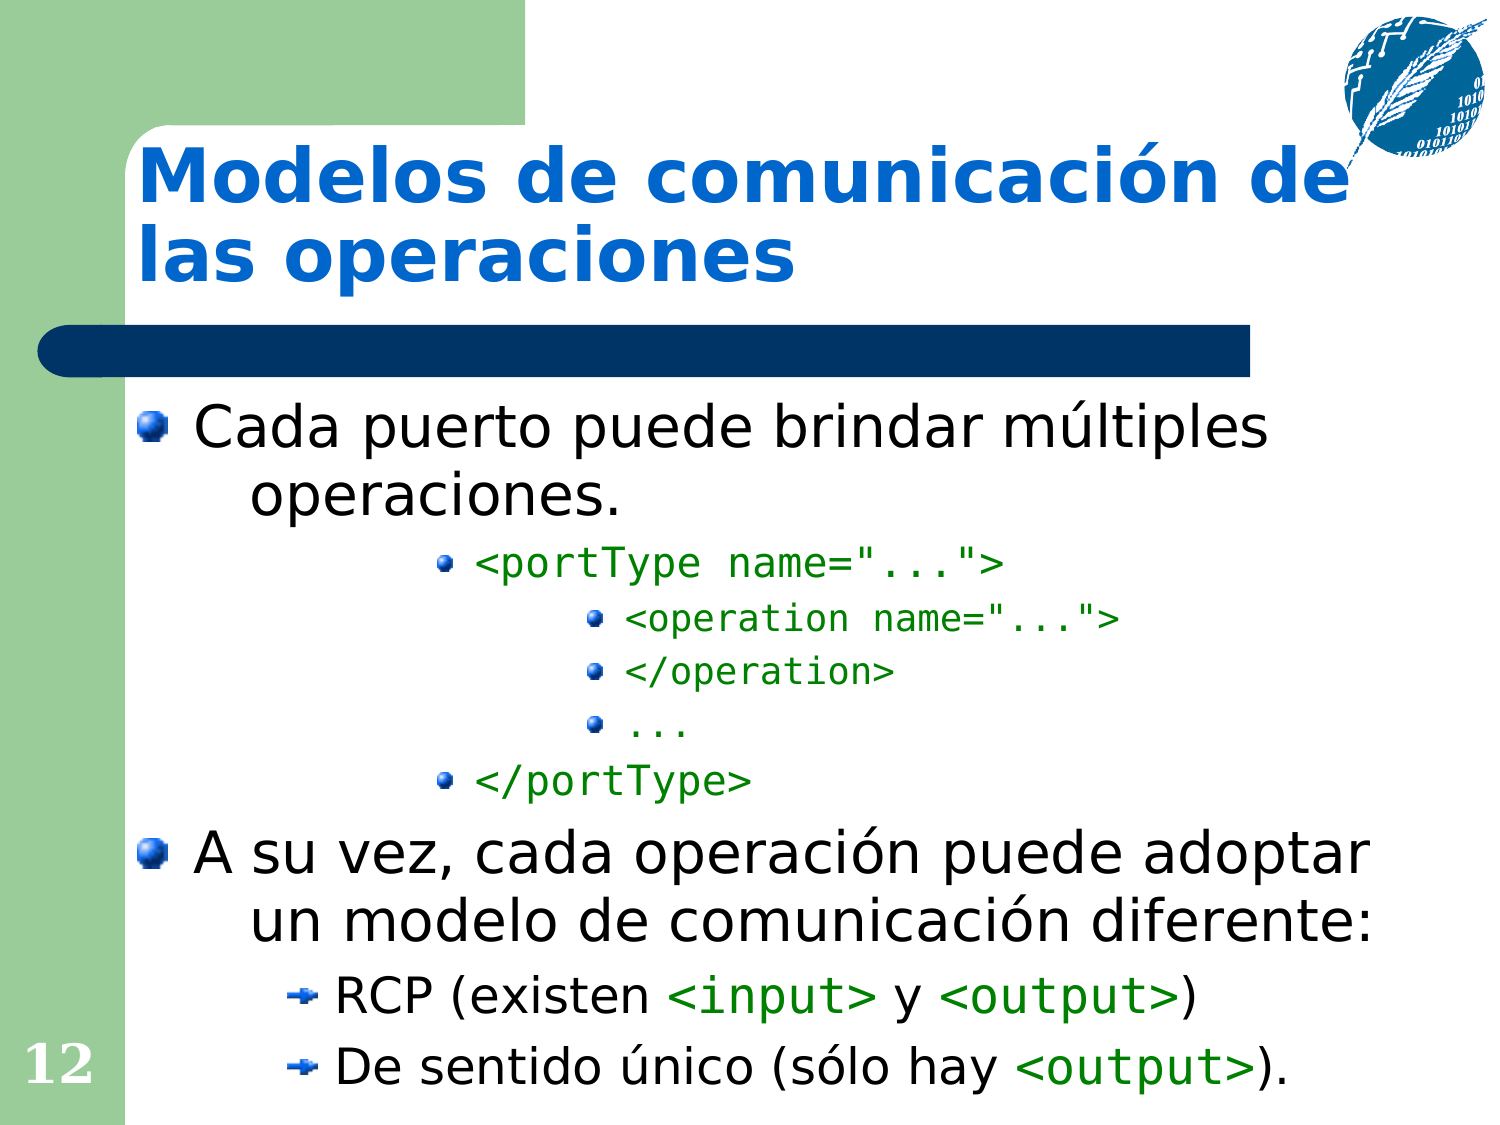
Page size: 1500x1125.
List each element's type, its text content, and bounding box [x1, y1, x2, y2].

list Cada puerto puede brindar múltiples operaciones. <portType name="..."> <operation name="..."> </operation> ... </portType> A su vez, cada operación puede adoptar un modelo de comunicación diferente: RCP (existen <input> y <output>) De sentido único (sólo hay <output>). [137, 393, 1400, 1109]
picture [1436, 127, 1450, 136]
picture [1341, 15, 1487, 172]
title Modelos de comunicación de las operaciones [136, 135, 1413, 302]
picture [1433, 139, 1440, 147]
picture [1427, 138, 1431, 148]
picture [1416, 140, 1425, 149]
